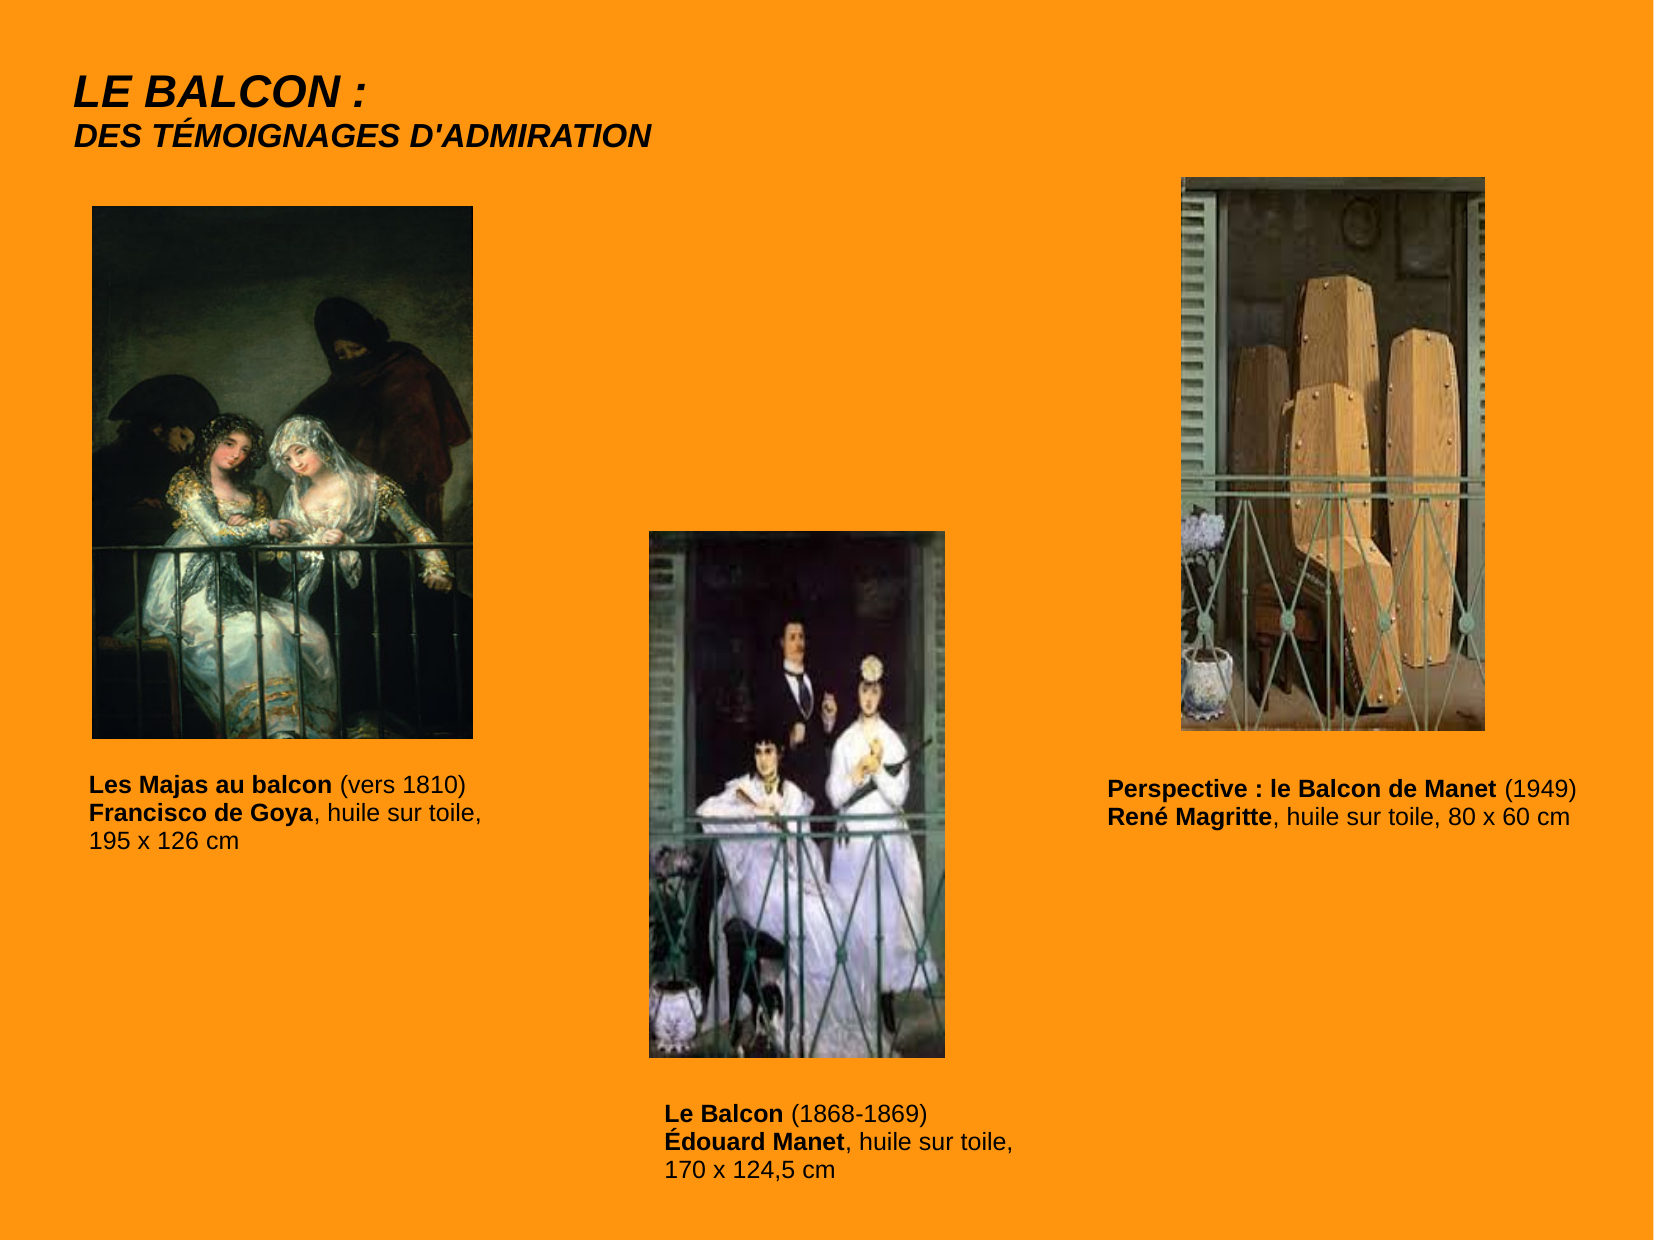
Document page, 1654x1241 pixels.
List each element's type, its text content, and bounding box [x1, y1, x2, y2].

text_box Le Balcon (1868-1869) Édouard Manet, huile sur toile, 170 x 124,5 cm [649, 1092, 1034, 1211]
text_box Perspective : le Balcon de Manet (1949) René Magritte, huile sur toile, 80 x 60 cm [1092, 767, 1625, 886]
picture [649, 531, 945, 1058]
picture [92, 206, 473, 739]
text_box Les Majas au balcon (vers 1810) Francisco de Goya, huile sur toile, 195 x 126 cm [74, 763, 518, 912]
text_box LE BALCON : DES TÉMOIGNAGES D'ADMIRATION [59, 59, 827, 222]
picture [1181, 177, 1485, 731]
